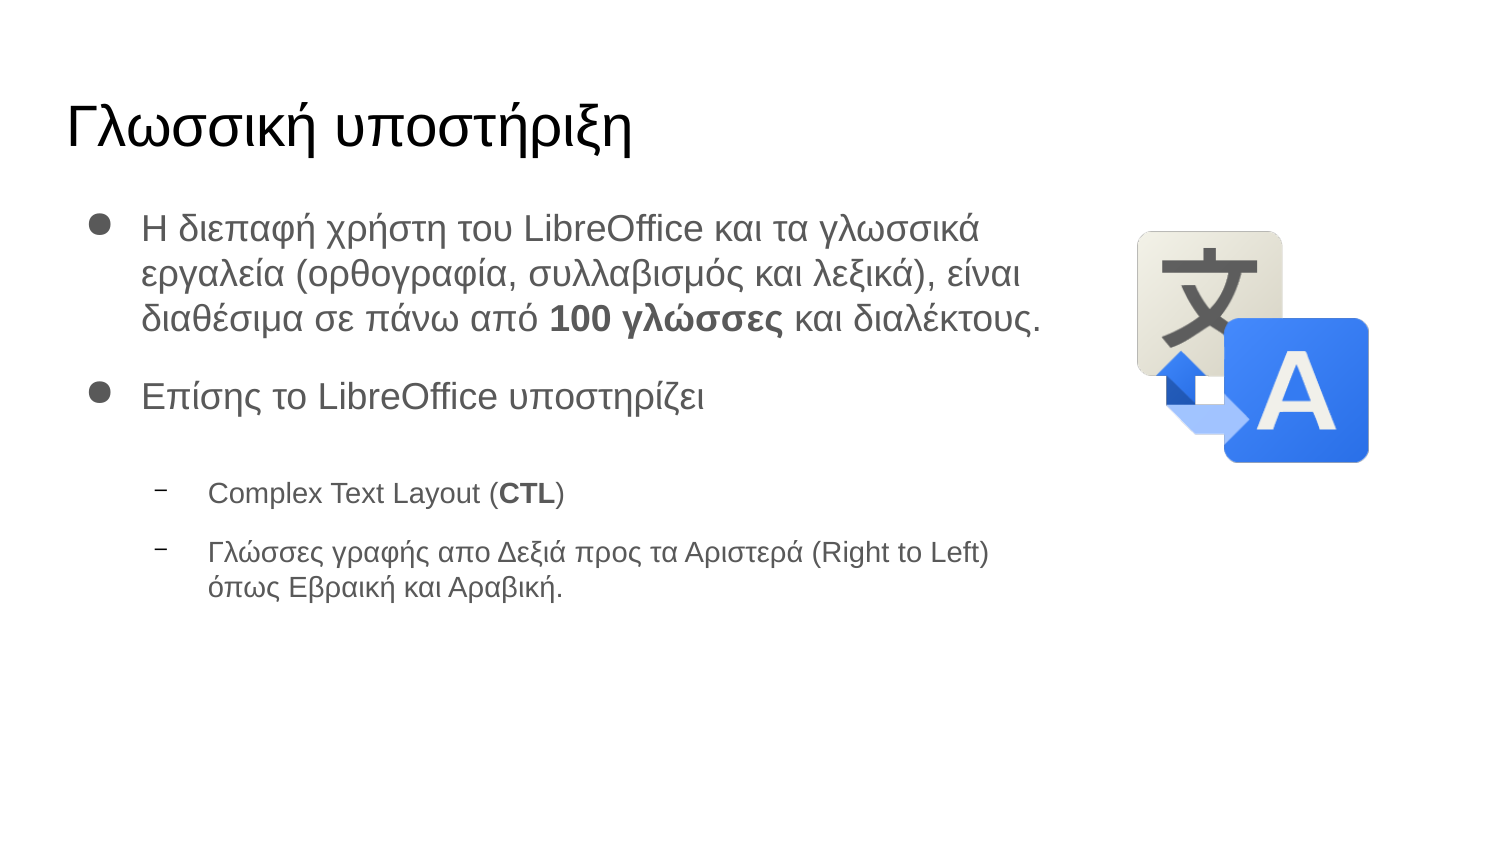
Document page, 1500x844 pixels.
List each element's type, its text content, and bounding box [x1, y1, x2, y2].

picture [1121, 215, 1385, 479]
list Η διεπαφή χρήστη του LibreOffice και τα γλωσσικά εργαλεία (ορθογραφία, συλλαβισμός και λεξικά), είναι διαθέσιμα σε πάνω από 100 γλώσσες και διαλέκτους. Επίσης το LibreOffice υποστηρίζει Complex Text Layout (CTL) Γλώσσες γραφής απο Δεξιά προς τα Αριστερά (Right to Left) όπως Εβραική και Αραβική. [51, 189, 1065, 750]
title Γλωσσική υποστήριξη [51, 72, 1449, 167]
